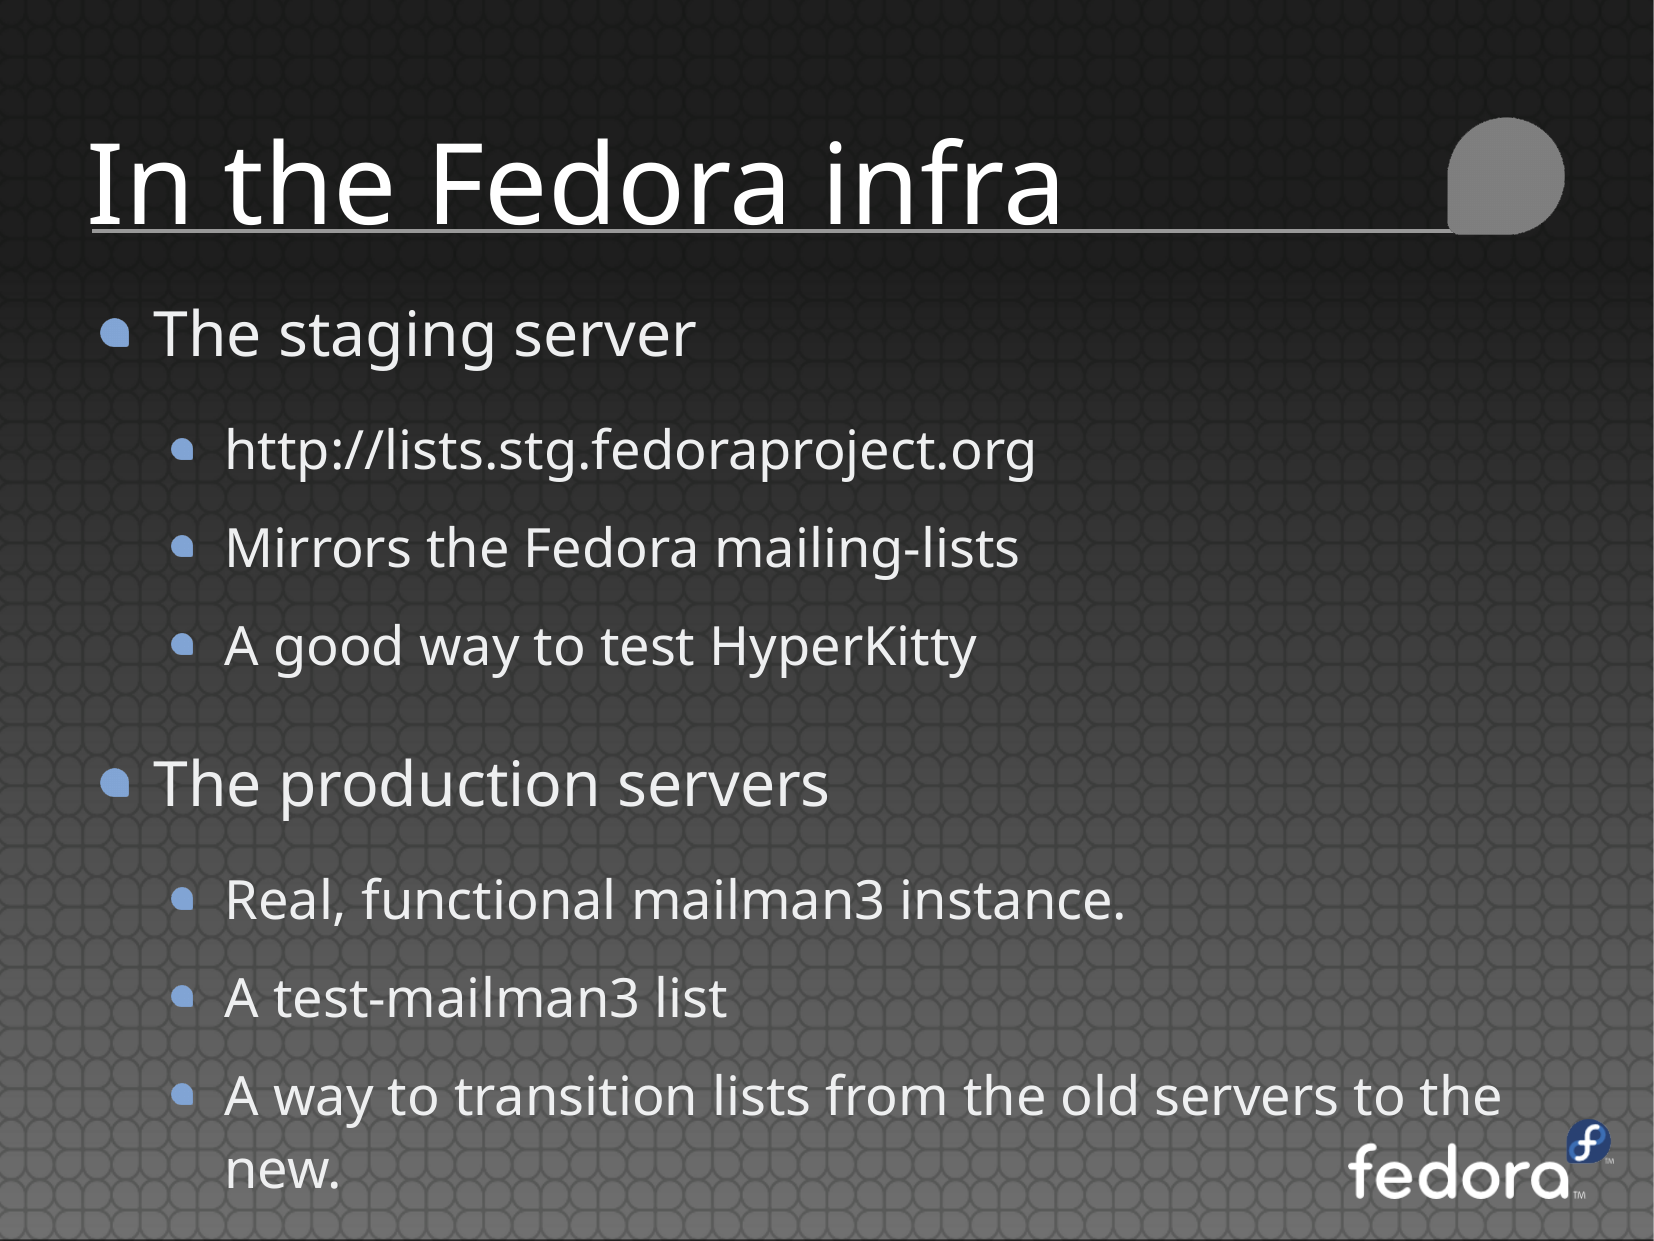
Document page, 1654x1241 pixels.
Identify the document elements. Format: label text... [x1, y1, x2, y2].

list The staging server http://lists.stg.fedoraproject.org Mirrors the Fedora mailing-lists A good way to test HyperKitty The production servers Real, functional mailman3 instance. A test-mailman3 list A way to transition lists from the old servers to the new. A few *-commits lists are migrated [82, 290, 1571, 1191]
picture [0, 0, 1654, 1241]
title In the Fedora infra [86, 112, 1576, 249]
